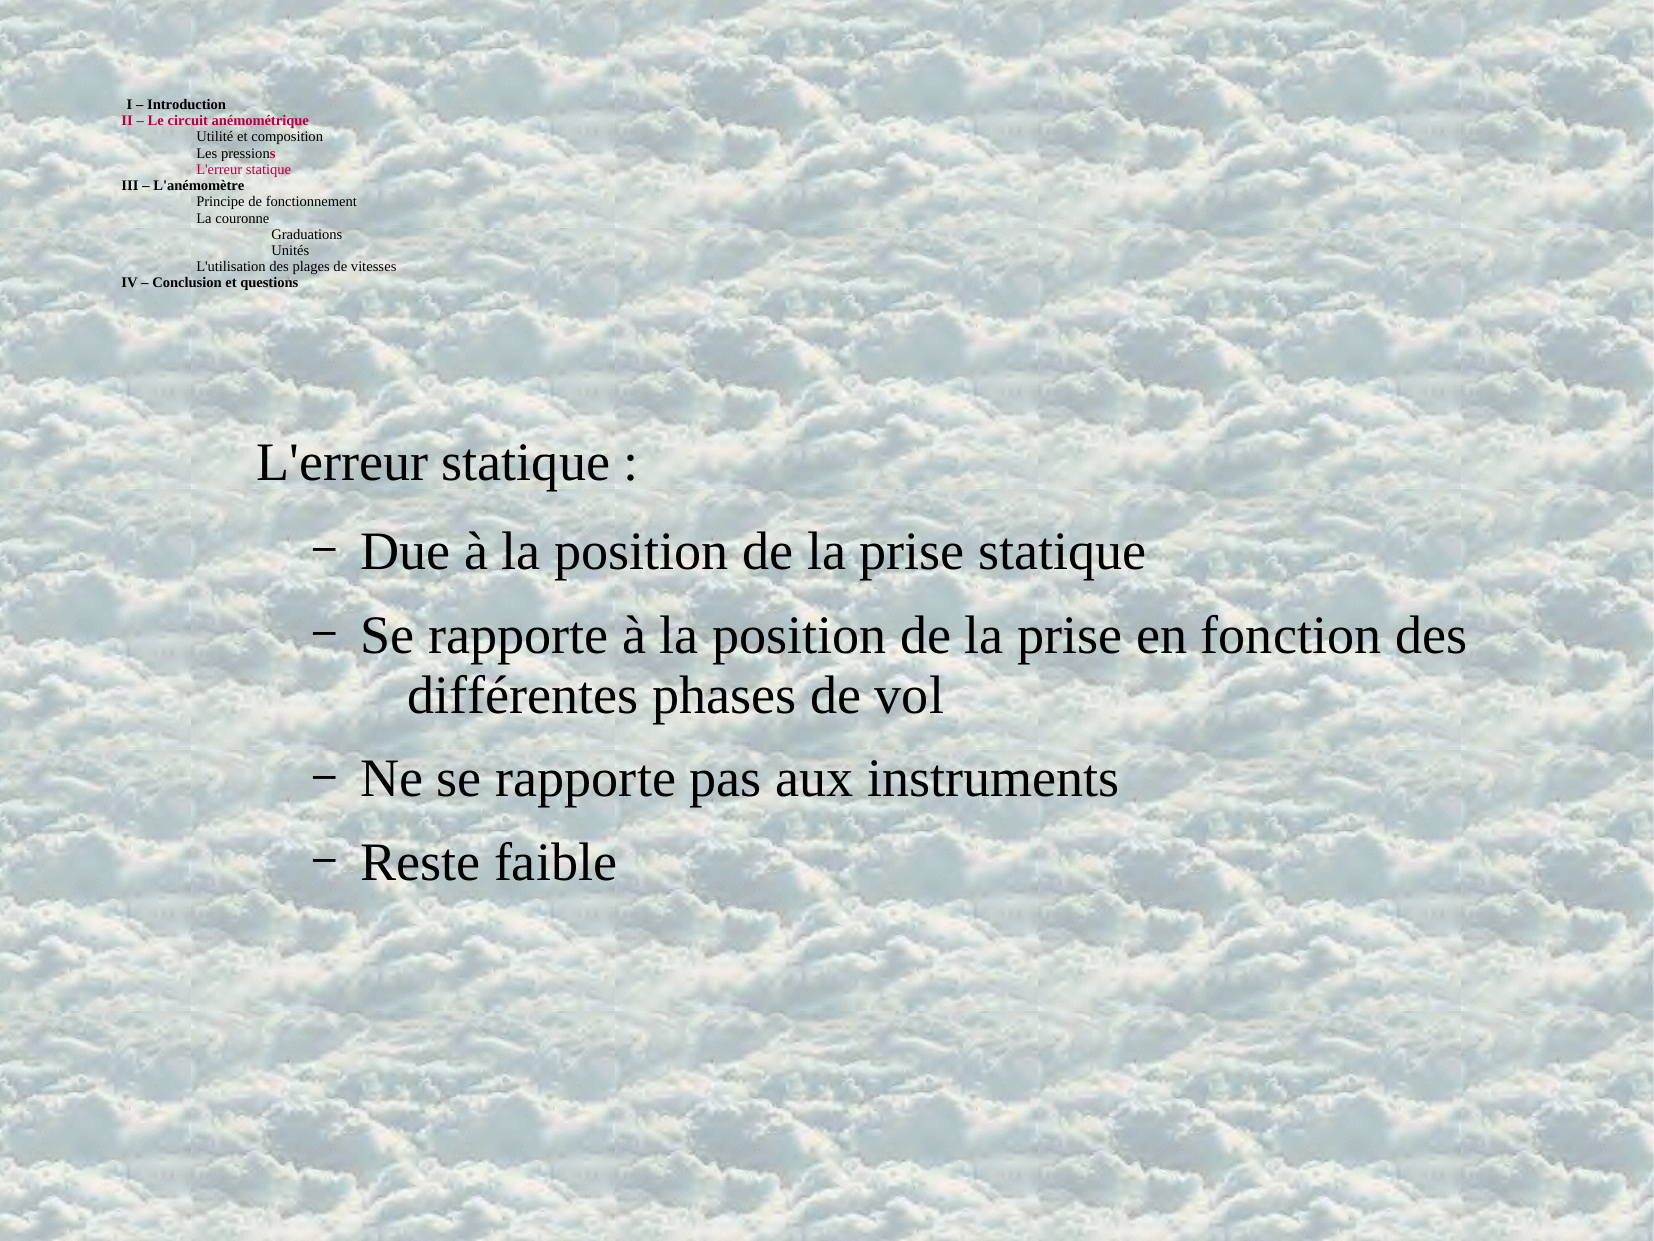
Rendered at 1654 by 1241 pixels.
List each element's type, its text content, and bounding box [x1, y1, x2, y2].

list L'erreur statique : Due à la position de la prise statique Se rapporte à la position de la prise en fonction des différentes phases de vol Ne se rapporte pas aux instruments Reste faible [124, 342, 1537, 1124]
picture [0, 0, 1654, 1241]
title I – Introduction II – Le circuit anémométrique Utilité et composition Les pressions L'erreur statique III – L'anémomètre Principe de fonctionnement La couronne Graduations Unités L'utilisation des plages de vitesses IV – Conclusion et questions [121, 71, 1534, 316]
